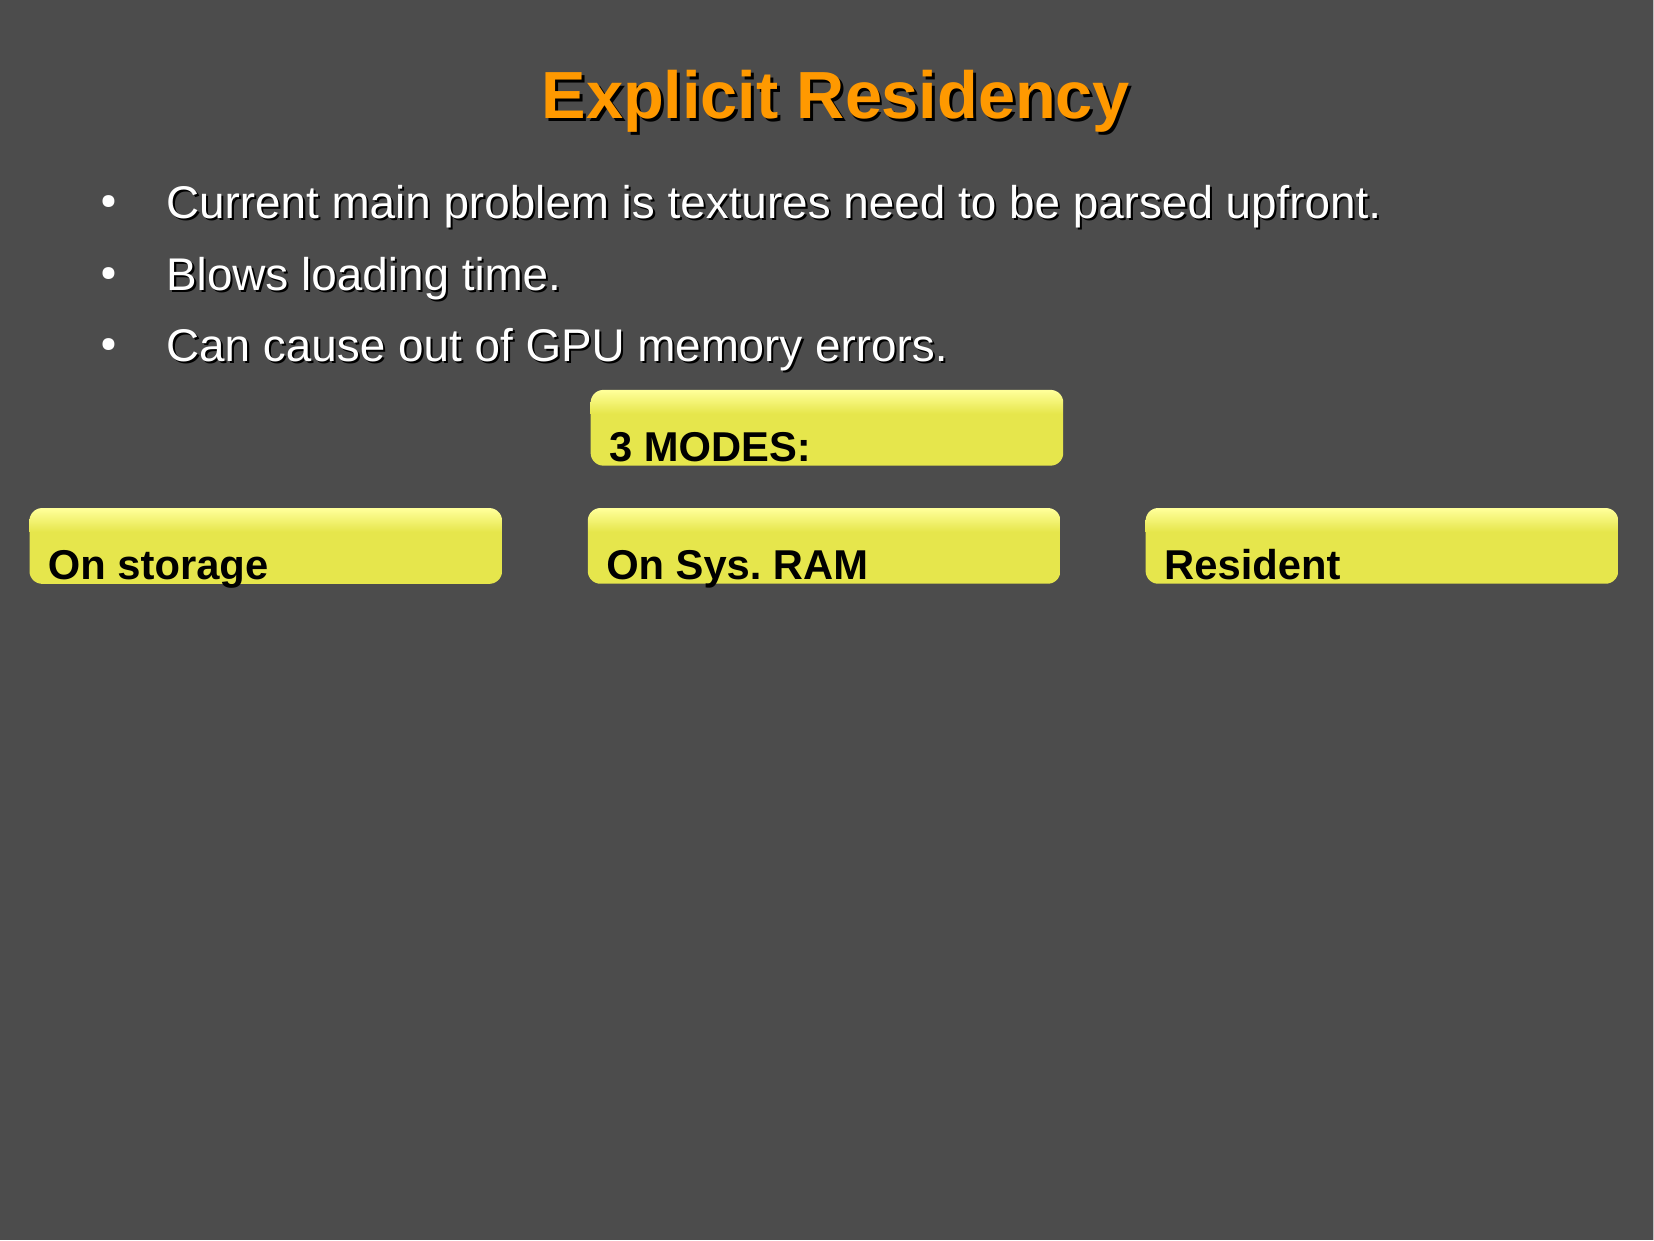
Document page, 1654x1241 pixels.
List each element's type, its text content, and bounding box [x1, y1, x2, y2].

text_box On Sys. RAM [587, 508, 1061, 584]
text_box 3 MODES: [590, 389, 1064, 466]
title Explicit Residency [82, 44, 1571, 147]
text_box Resident [1145, 508, 1619, 584]
text_box On storage [29, 508, 503, 584]
list Current main problem is textures need to be parsed upfront. Blows loading time. Can cause out of GPU memory errors. [82, 177, 1571, 1075]
